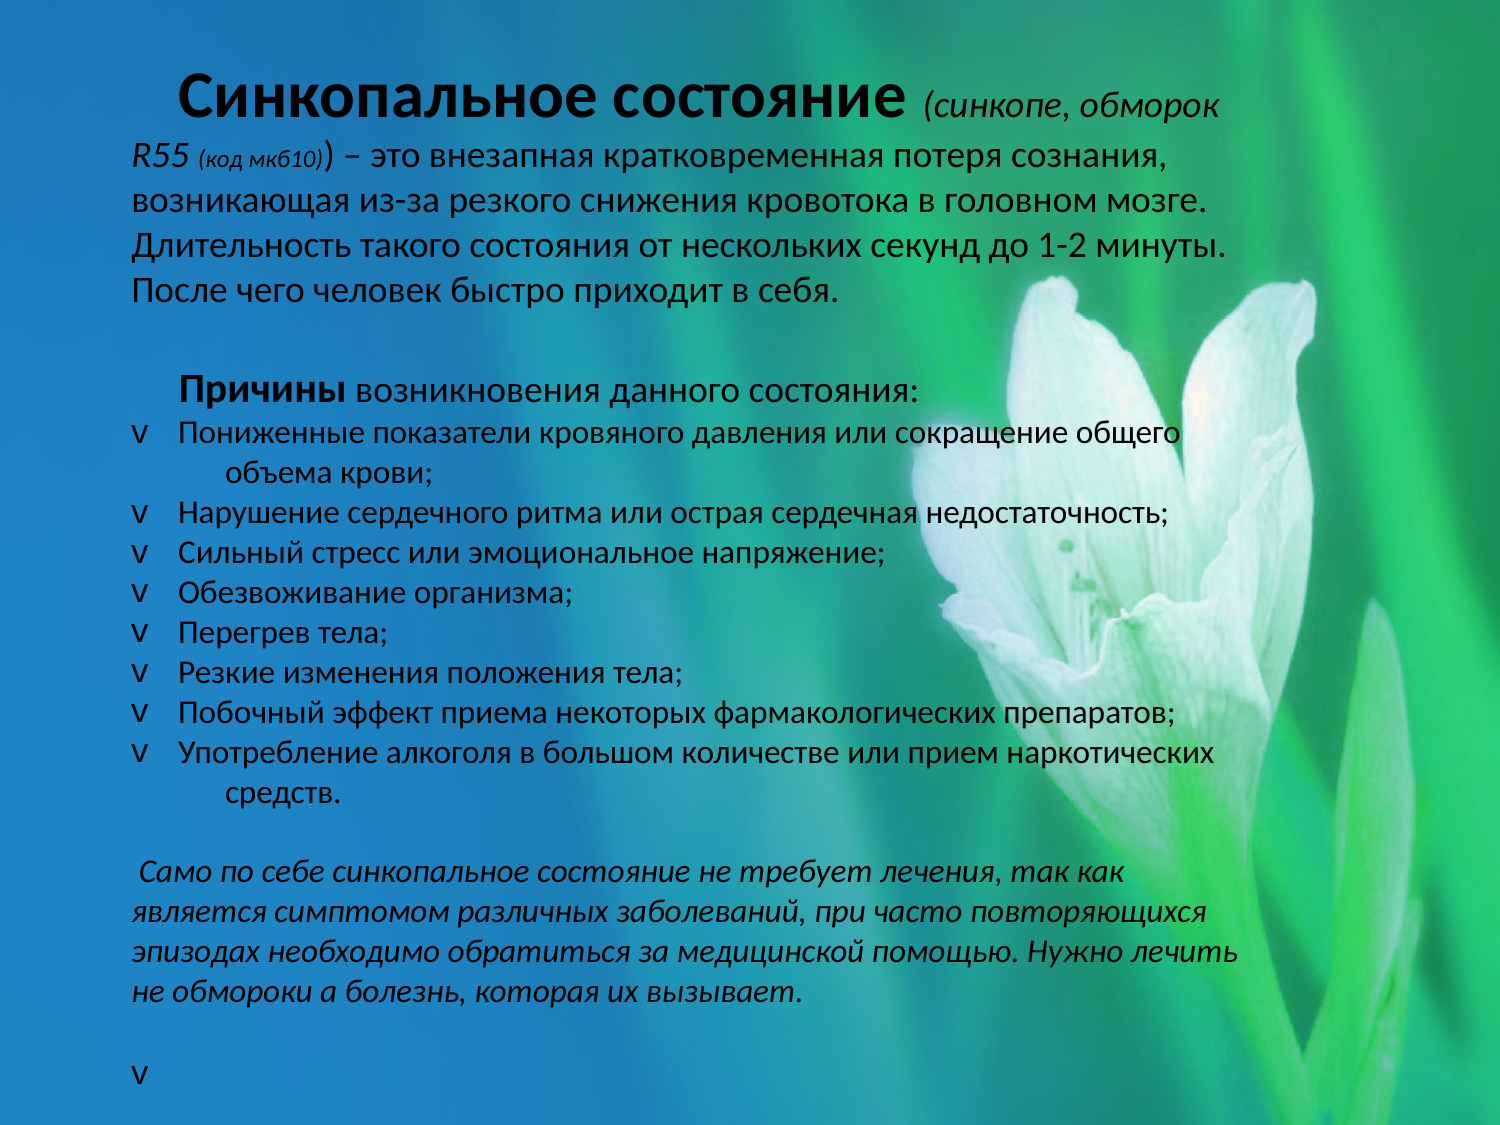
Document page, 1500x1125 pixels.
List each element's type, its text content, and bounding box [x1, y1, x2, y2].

text_box Синкопальное состояние (синкопе, обморок R55 (код мкб10)) – это внезапная кратковременная потеря сознания, возникающая из-за резкого снижения кровотока в головном мозге. Длительность такого состояния от нескольких секунд до 1-2 минуты. После чего человек быстро приходит в себя. Причины возникновения данного состояния: Пониженные показатели кровяного давления или сокращение общего объема крови; Нарушение сердечного ритма или острая сердечная недостаточность; Сильный стресс или эмоциональное напряжение; Обезвоживание организма; Перегрев тела; Резкие изменения положения тела; Побочный эффект приема некоторых фармакологических препаратов; Употребление алкоголя в большом количестве или прием наркотических средств. Само по себе синкопальное состояние не требует лечения, так как является симптомом различных заболеваний, при часто повторяющихся эпизодах необходимо обратиться за медицинской помощью. Нужно лечить не обмороки а болезнь, которая их вызывает. [116, 42, 1265, 1125]
